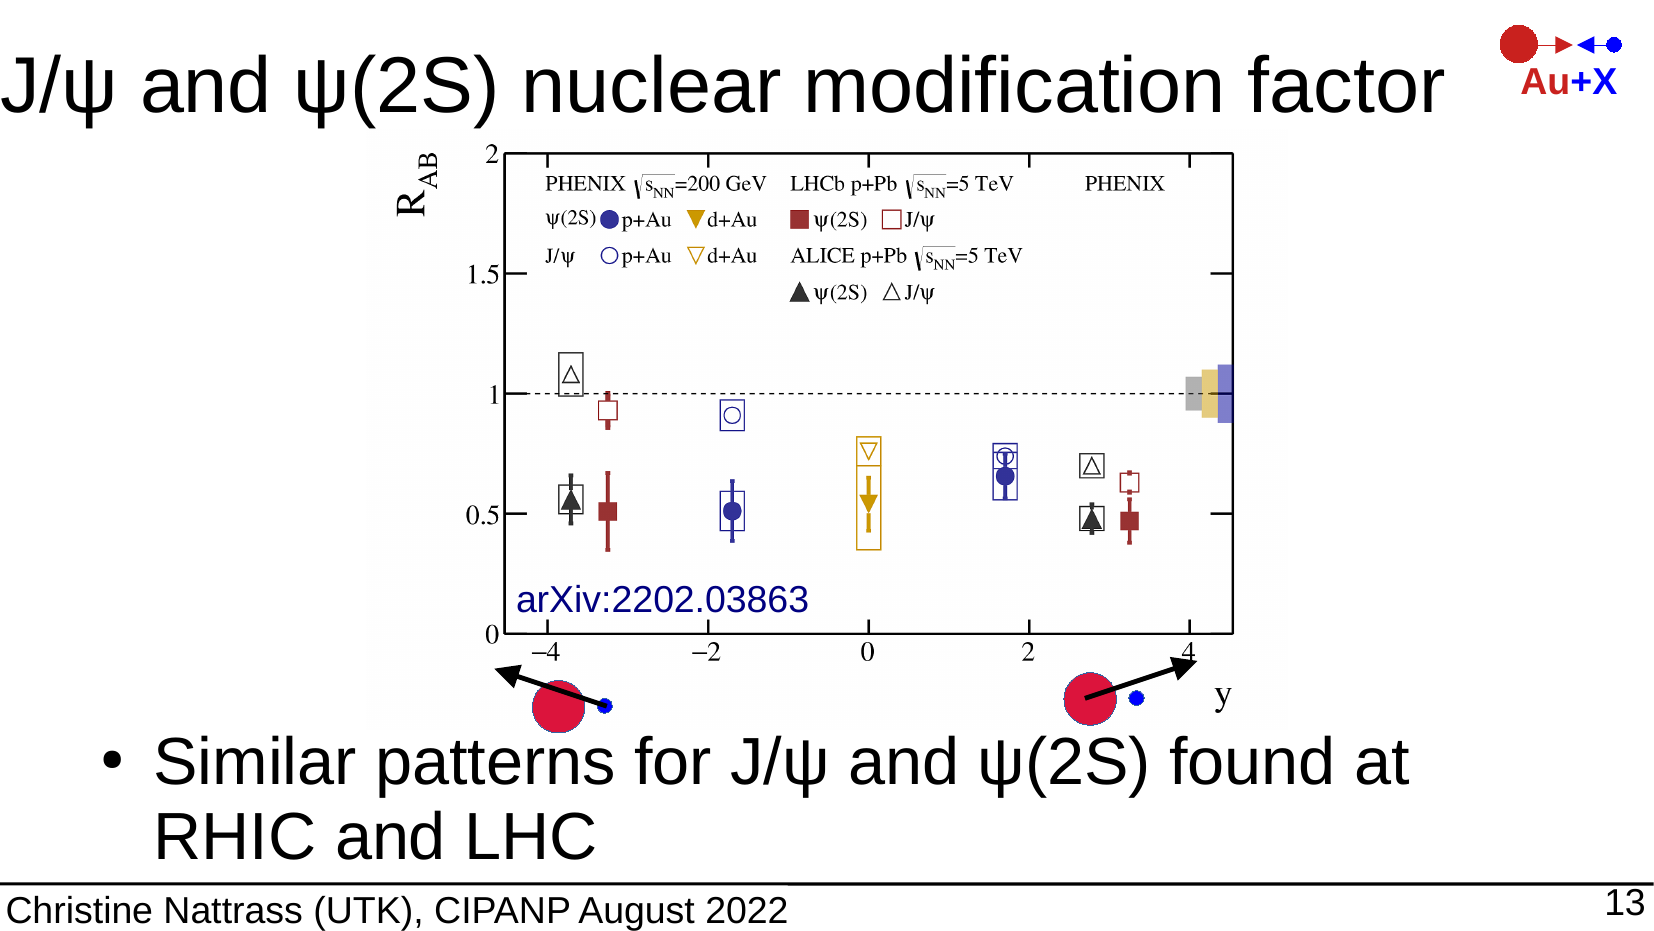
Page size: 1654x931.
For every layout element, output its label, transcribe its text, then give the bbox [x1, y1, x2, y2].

picture [366, 179, 1288, 724]
text_box [1606, 37, 1622, 52]
text_box Au+X [1505, 52, 1633, 110]
list Similar patterns for J/ψ and ψ(2S) found at RHIC and LHC [82, 724, 1571, 882]
text_box [1063, 672, 1117, 726]
text_box [547, 680, 583, 695]
title J/ψ and ψ(2S) nuclear modification factor [0, 0, 1654, 179]
text_box [597, 698, 613, 714]
text_box [532, 687, 585, 733]
text_box [1500, 25, 1538, 57]
text_box arXiv:2202.03863 [501, 571, 824, 629]
text_box [1128, 690, 1145, 706]
